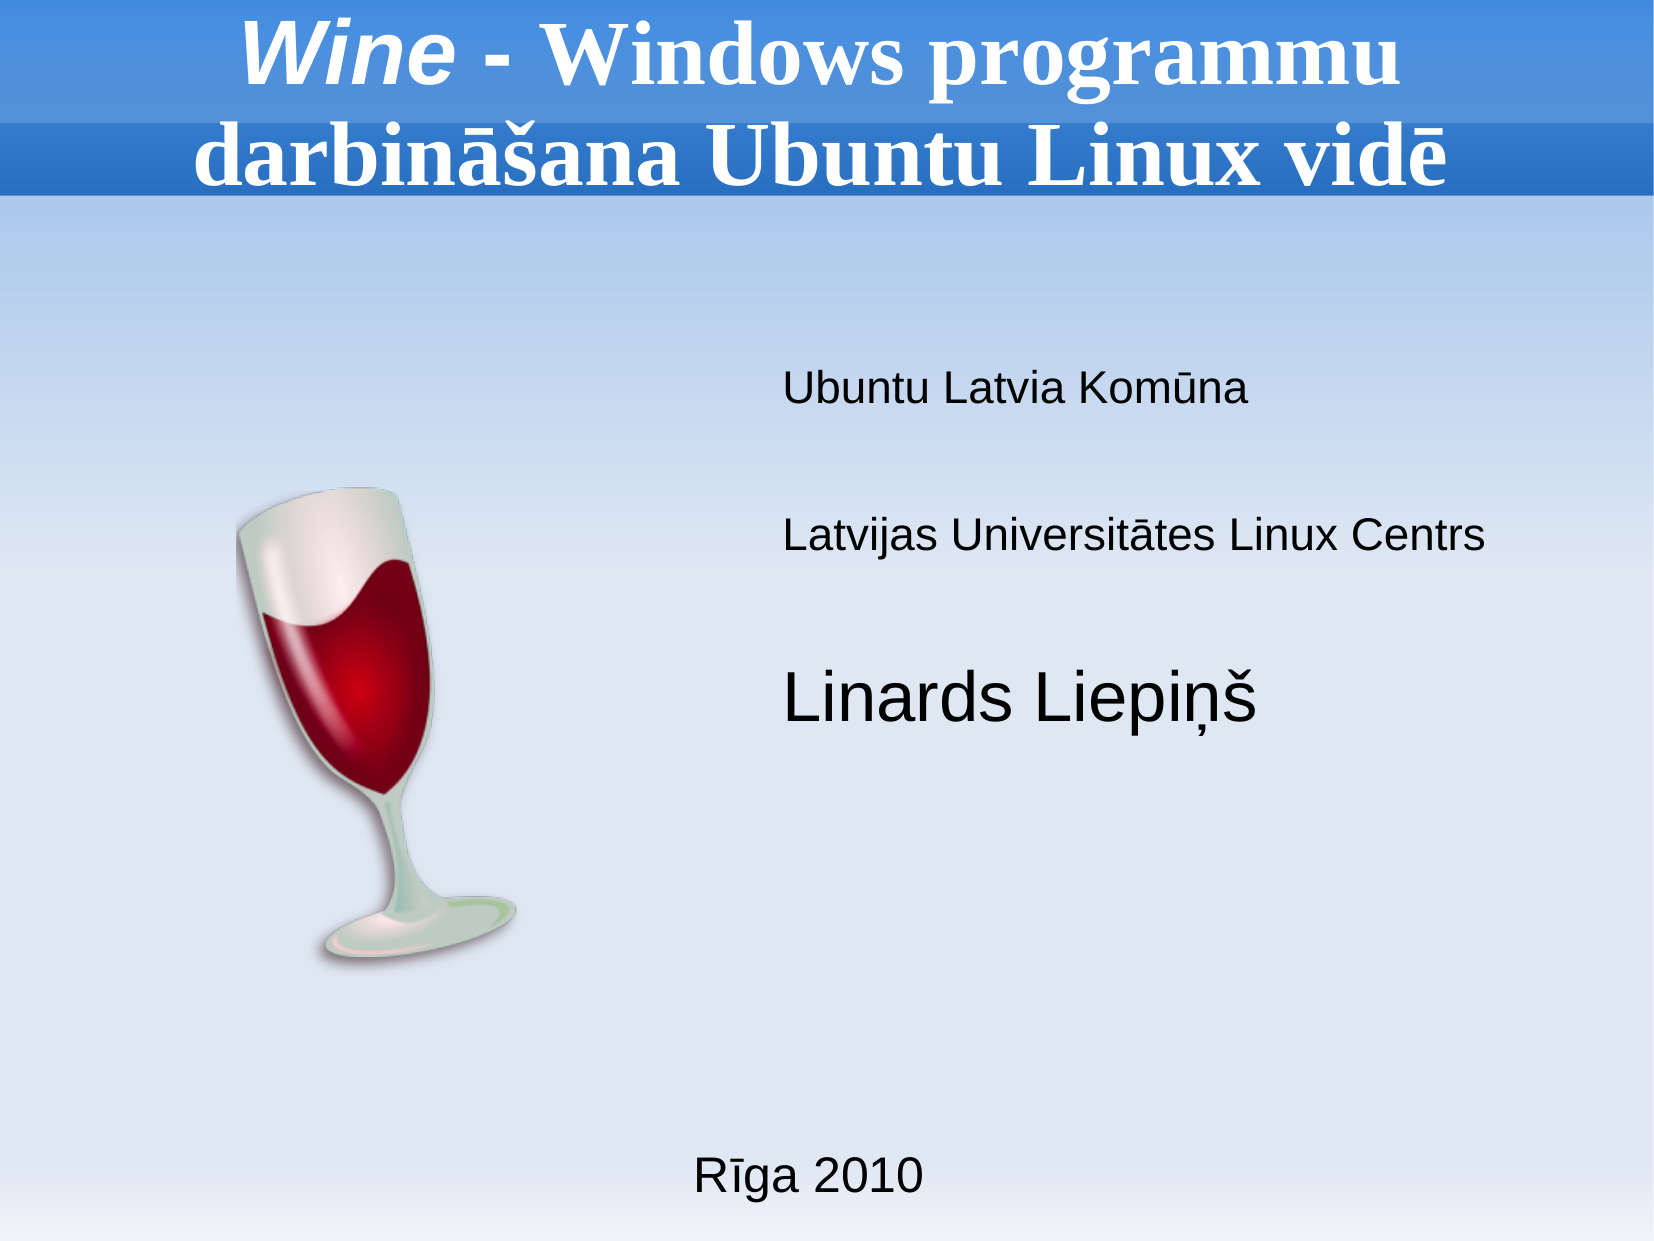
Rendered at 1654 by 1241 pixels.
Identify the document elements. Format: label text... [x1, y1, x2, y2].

picture [0, 0, 1654, 1241]
title Wine - Windows programmu darbināšana Ubuntu Linux vidē [76, 0, 1565, 208]
text_box Latvijas Universitātes Linux Centrs [767, 501, 1536, 569]
text_box Ubuntu Latvia Komūna [767, 354, 1388, 421]
text_box Linards Liepiņš [767, 649, 1300, 744]
list [82, 290, 1571, 1109]
text_box Rīga 2010 [679, 1140, 945, 1211]
